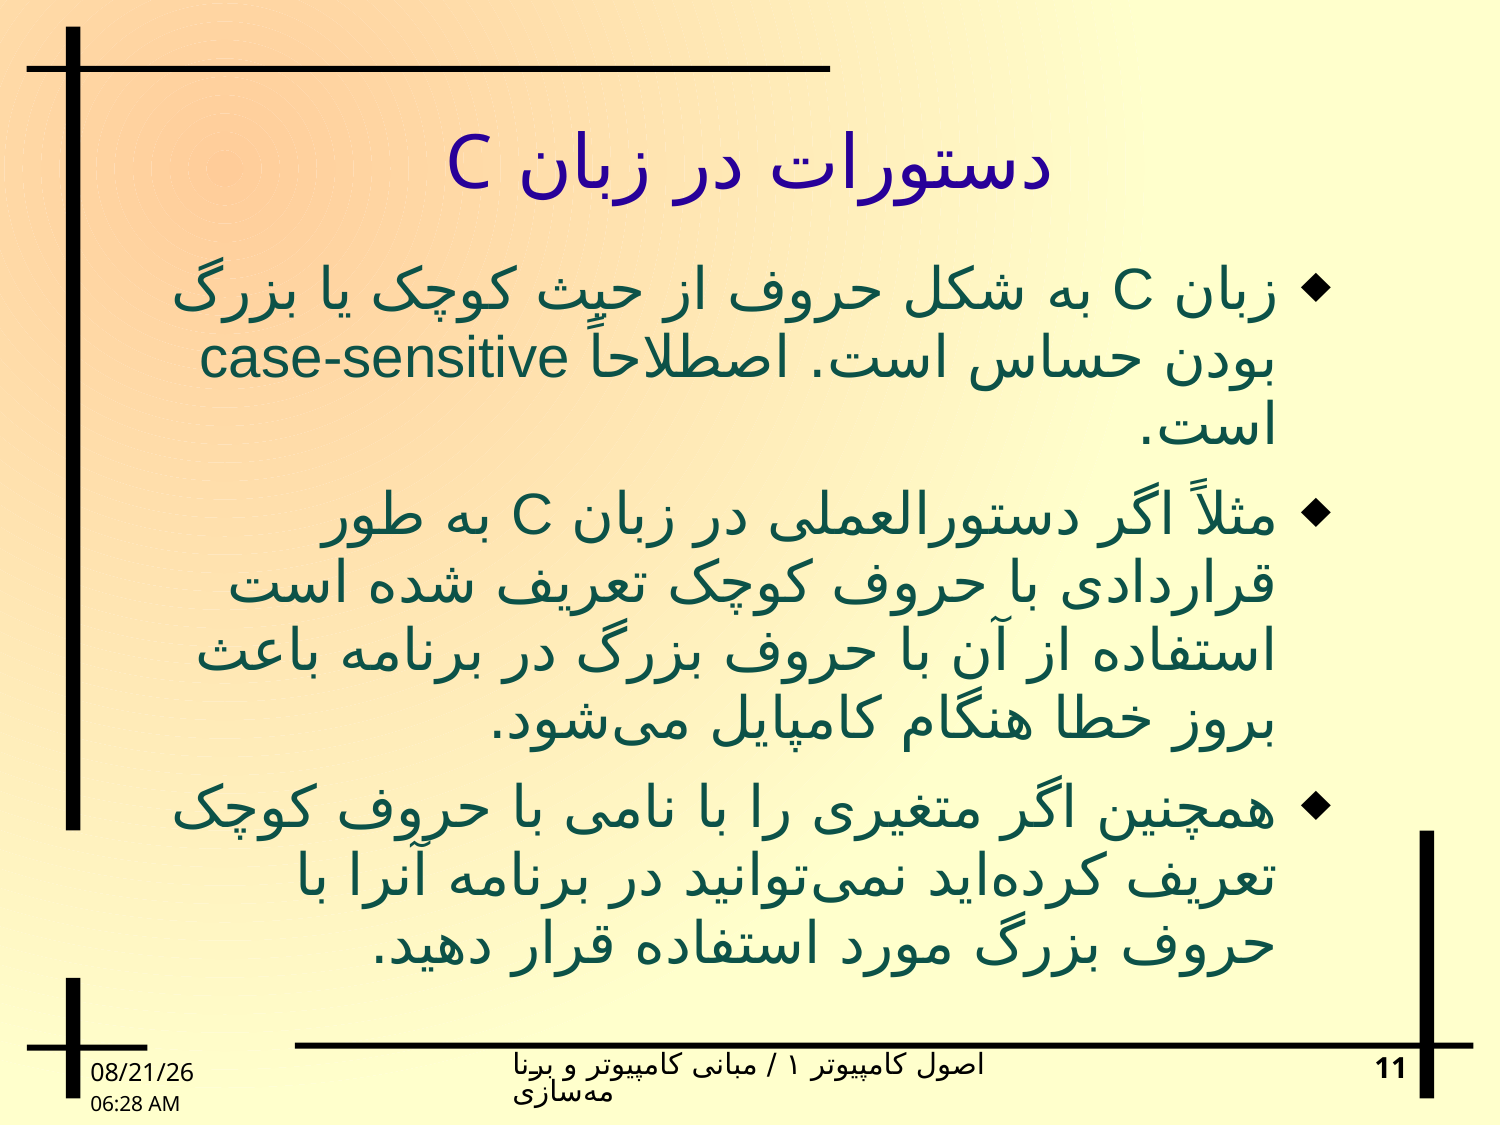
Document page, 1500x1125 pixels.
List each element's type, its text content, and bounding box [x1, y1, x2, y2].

list زبان C به شکل حروف از حیث کوچک یا بزرگ بودن حساس است. اصطلاحاً case-sensitive است. مثلاً اگر دستورالعملی در زبان C به طور قراردادی با حروف کوچک تعریف شده است استفاده از آن با حروف بزرگ در برنامه باعث بروز خطا هنگام کامپایل می‌شود. همچنین اگر متغیری را با نامی با حروف کوچک تعریف کرده‌اید نمی‌توانید در برنامه آنرا با حروف بزرگ مورد استفاده قرار دهید. [122, 255, 1403, 1028]
title دستورات در زبان C [109, 97, 1391, 221]
